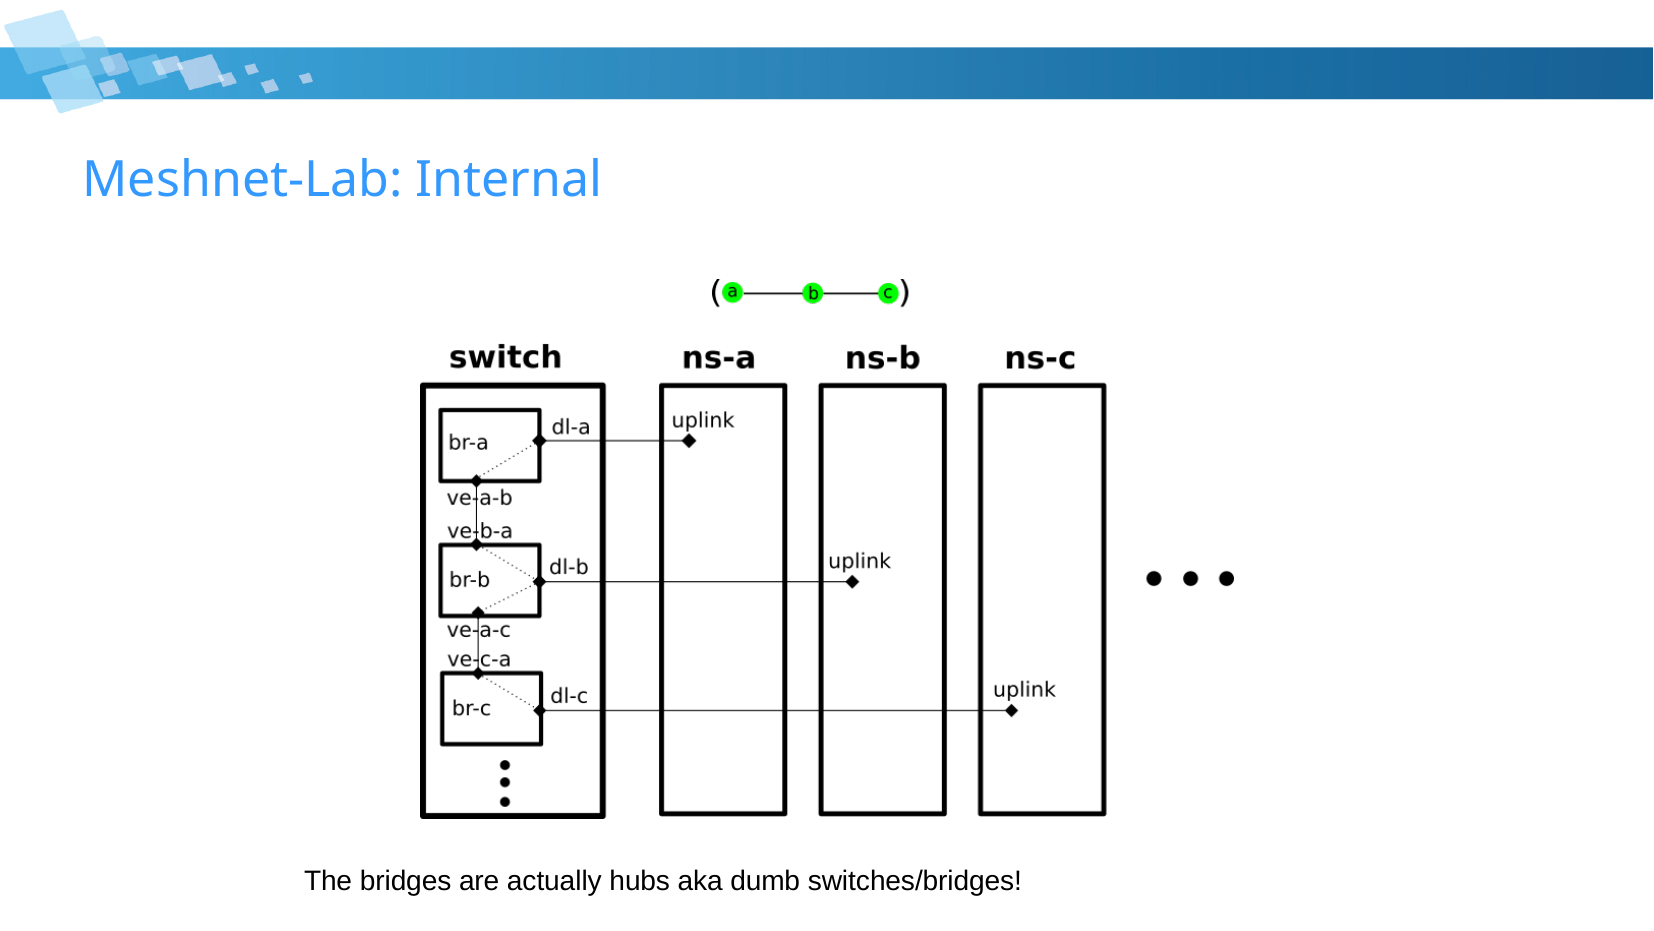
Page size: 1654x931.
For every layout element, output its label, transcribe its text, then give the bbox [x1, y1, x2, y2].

title Meshnet-Lab: Internal [82, 99, 1571, 255]
text_box The bridges are actually hubs aka dumb switches/bridges! [289, 857, 1038, 904]
picture [0, 0, 1653, 929]
